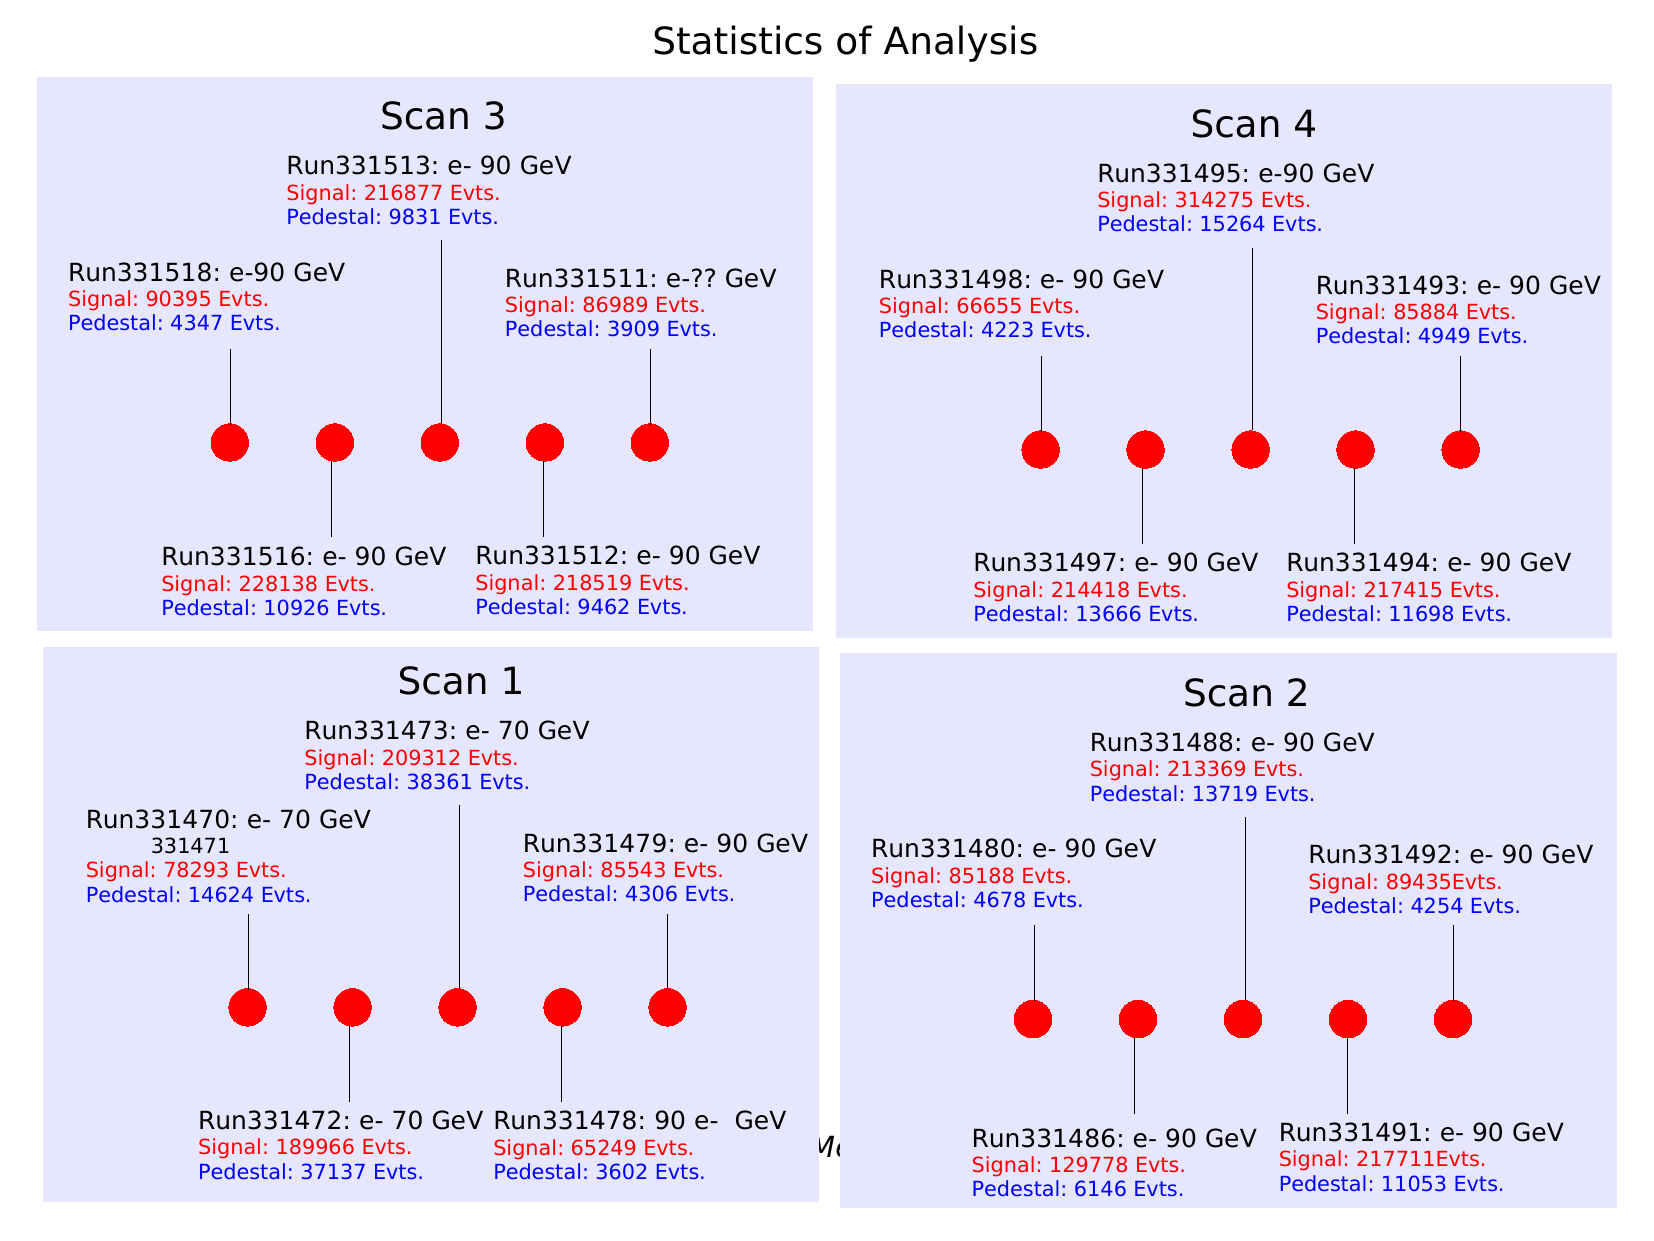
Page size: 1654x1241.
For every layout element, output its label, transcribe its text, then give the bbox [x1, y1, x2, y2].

text_box [840, 653, 1617, 1208]
text_box Run331518: e-90 GeV Signal: 90395 Evts. Pedestal: 4347 Evts. [53, 250, 369, 344]
text_box Run331480: e- 90 GeV Signal: 85188 Evts. Pedestal: 4678 Evts. [856, 827, 1180, 920]
text_box Run331479: e- 90 GeV Signal: 85543 Evts. Pedestal: 4306 Evts. [508, 821, 832, 915]
text_box Scan 4 [1175, 94, 1331, 154]
text_box Run331491: e- 90 GeV Signal: 217711Evts. Pedestal: 11053 Evts. [1263, 1110, 1588, 1204]
text_box Run331493: e- 90 GeV Signal: 85884 Evts. Pedestal: 4949 Evts. [1301, 263, 1625, 357]
text_box Run331486: e- 90 GeV Signal: 129778 Evts. Pedestal: 6146 Evts. [956, 1116, 1281, 1210]
text_box Run331470: e- 70 GeV 331471 Signal: 78293 Evts. Pedestal: 14624 Evts. [71, 797, 395, 915]
text_box Statistics of Analysis [637, 12, 1046, 72]
text_box Scan 1 [382, 652, 537, 712]
text_box Run331498: e- 90 GeV Signal: 66655 Evts. Pedestal: 4223 Evts. [864, 257, 1188, 351]
text_box Run331495: e-90 GeV Signal: 314275 Evts. Pedestal: 15264 Evts. [1082, 151, 1398, 245]
text_box Run331512: e- 90 GeV Signal: 218519 Evts. Pedestal: 9462 Evts. [460, 534, 785, 627]
text_box Scan 2 [1168, 664, 1323, 723]
text_box Scan 3 [365, 87, 520, 147]
text_box Run331473: e- 70 GeV Signal: 209312 Evts. Pedestal: 38361 Evts. [289, 709, 613, 802]
text_box [43, 647, 819, 1202]
text_box Run331516: e- 90 GeV Signal: 228138 Evts. Pedestal: 10926 Evts. [146, 535, 470, 628]
text_box Run331488: e- 90 GeV Signal: 213369 Evts. Pedestal: 13719 Evts. [1074, 721, 1399, 814]
text_box Run331492: e- 90 GeV Signal: 89435Evts. Pedestal: 4254 Evts. [1293, 833, 1617, 926]
text_box Run331513: e- 90 GeV Signal: 216877 Evts. Pedestal: 9831 Evts. [271, 144, 596, 237]
text_box Run331511: e-?? GeV Signal: 86989 Evts. Pedestal: 3909 Evts. [490, 256, 801, 350]
text_box Run331497: e- 90 GeV Signal: 214418 Evts. Pedestal: 13666 Evts. [958, 541, 1271, 634]
text_box [836, 84, 1612, 638]
text_box Run331494: e- 90 GeV Signal: 217415 Evts. Pedestal: 11698 Evts. [1271, 541, 1595, 634]
text_box Run331472: e- 70 GeV Signal: 189966 Evts. Pedestal: 37137 Evts. [183, 1098, 507, 1192]
text_box Run331478: 90 e- GeV Signal: 65249 Evts. Pedestal: 3602 Evts. [478, 1099, 810, 1192]
text_box [37, 77, 813, 631]
